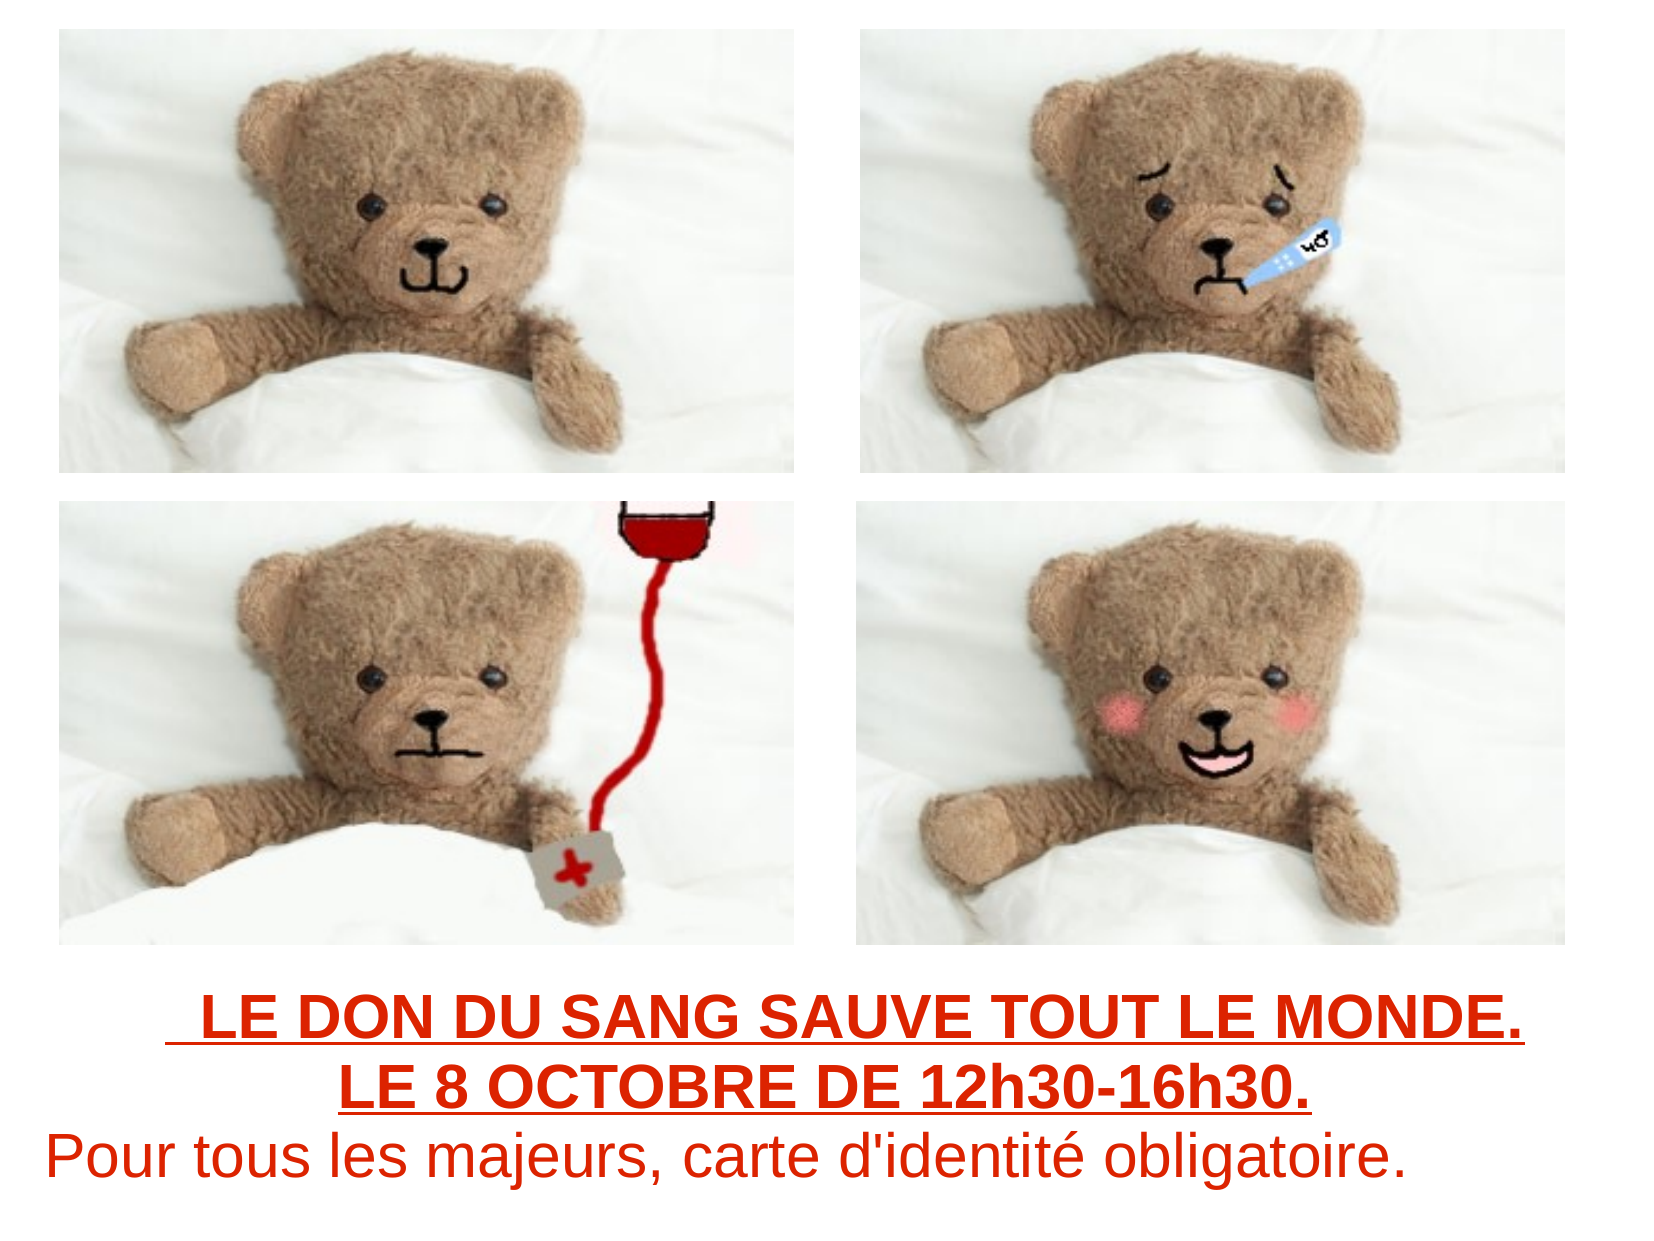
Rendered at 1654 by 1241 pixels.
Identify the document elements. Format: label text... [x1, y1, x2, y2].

picture [856, 501, 1565, 945]
picture [860, 29, 1565, 473]
picture [59, 501, 794, 945]
text_box LE DON DU SANG SAUVE TOUT LE MONDE. LE 8 OCTOBRE DE 12h30-16h30. Pour tous les majeurs, carte d'identité obligatoire. [29, 974, 1595, 1202]
picture [59, 29, 794, 473]
